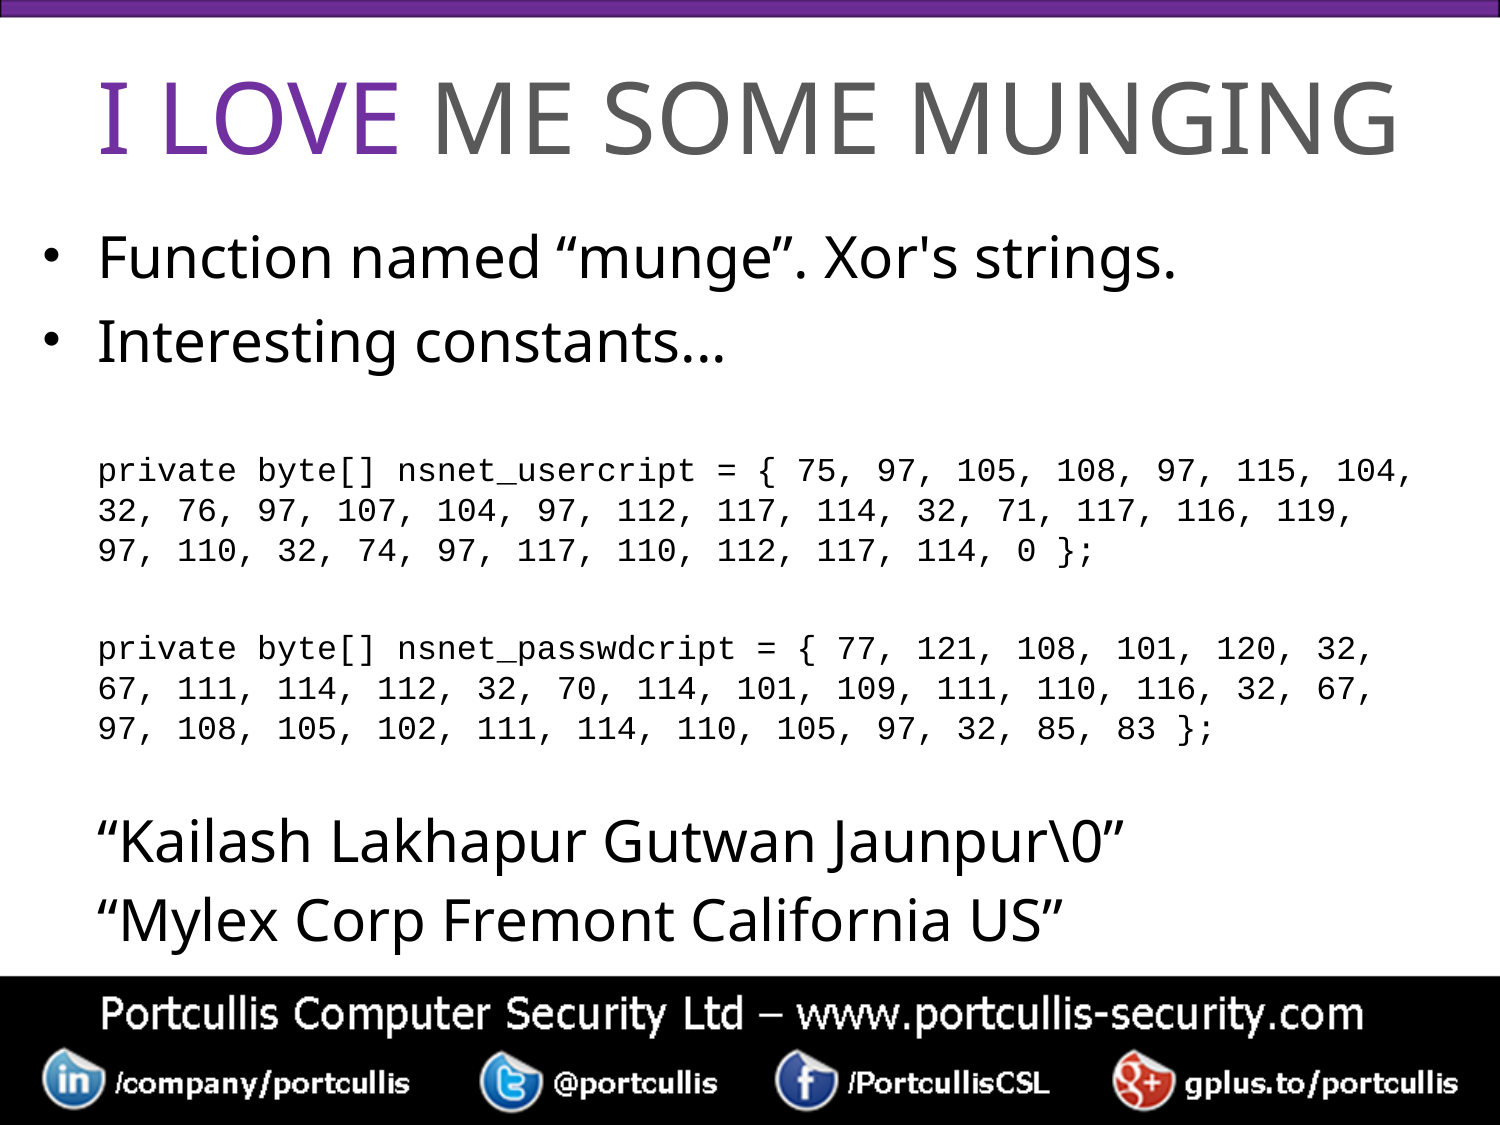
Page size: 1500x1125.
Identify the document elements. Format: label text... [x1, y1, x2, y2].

title I LOVE ME SOME MUNGING [0, 42, 1500, 202]
picture [0, 202, 1500, 1125]
picture [0, 0, 1500, 42]
list Function named “munge”. Xor's strings. Interesting constants... private byte[] nsnet_usercript = { 75, 97, 105, 108, 97, 115, 104, 32, 76, 97, 107, 104, 97, 112, 117, 114, 32, 71, 117, 116, 119, 97, 110, 32, 74, 97, 117, 110, 112, 117, 114, 0 }; private byte[] nsnet_passwdcript = { 77, 121, 108, 101, 120, 32, 67, 111, 114, 112, 32, 70, 114, 101, 109, 111, 110, 116, 32, 67, 97, 108, 105, 102, 111, 114, 110, 105, 97, 32, 85, 83 }; “Kailash Lakhapur Gutwan Jaunpur\0” “Mylex Corp Fremont California US” [41, 219, 1428, 965]
